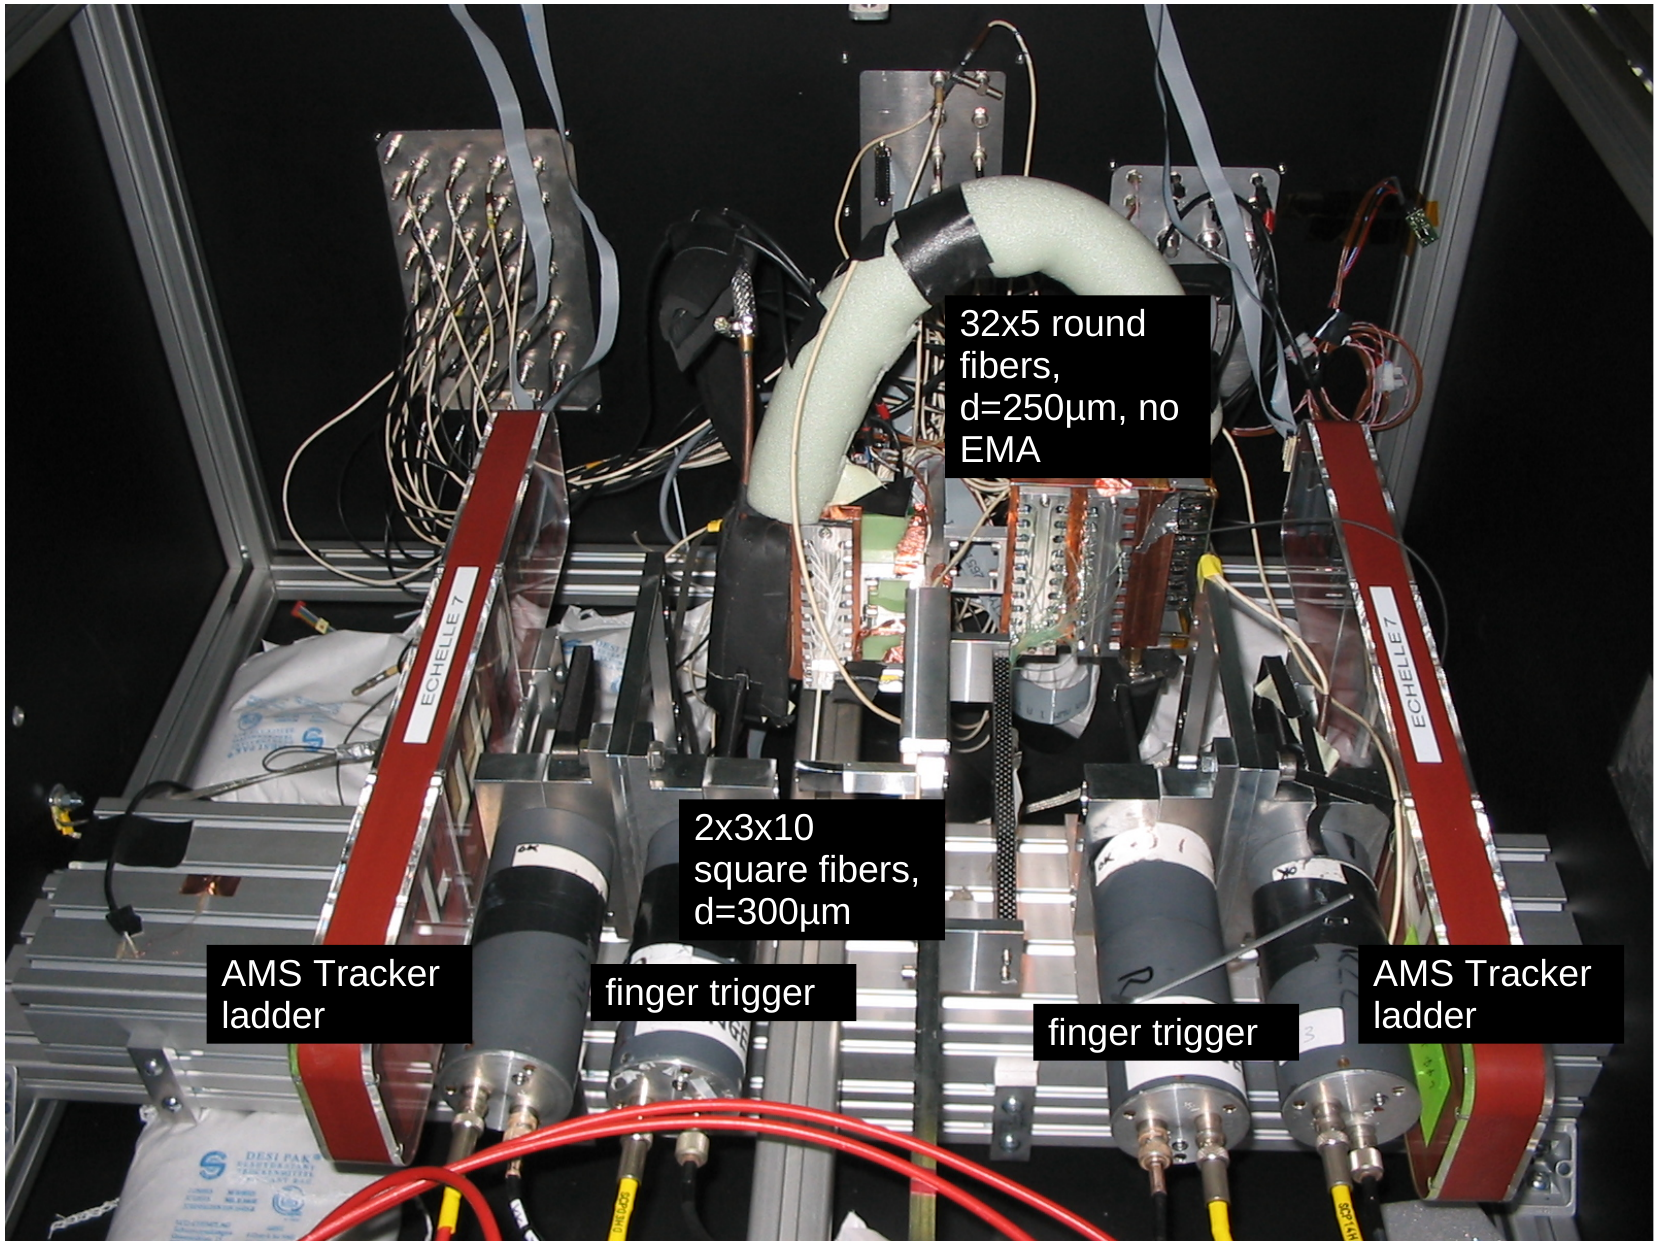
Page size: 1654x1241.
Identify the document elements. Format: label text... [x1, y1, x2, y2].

text_box 2x3x10 square fibers, d=300µm [679, 799, 945, 941]
text_box AMS Tracker ladder [1358, 944, 1625, 1044]
text_box 32x5 round fibers, d=250µm, no EMA [944, 295, 1211, 479]
text_box AMS Tracker ladder [206, 944, 473, 1044]
picture [5, 4, 1654, 1241]
text_box finger trigger [1033, 1003, 1300, 1061]
text_box finger trigger [590, 964, 857, 1022]
